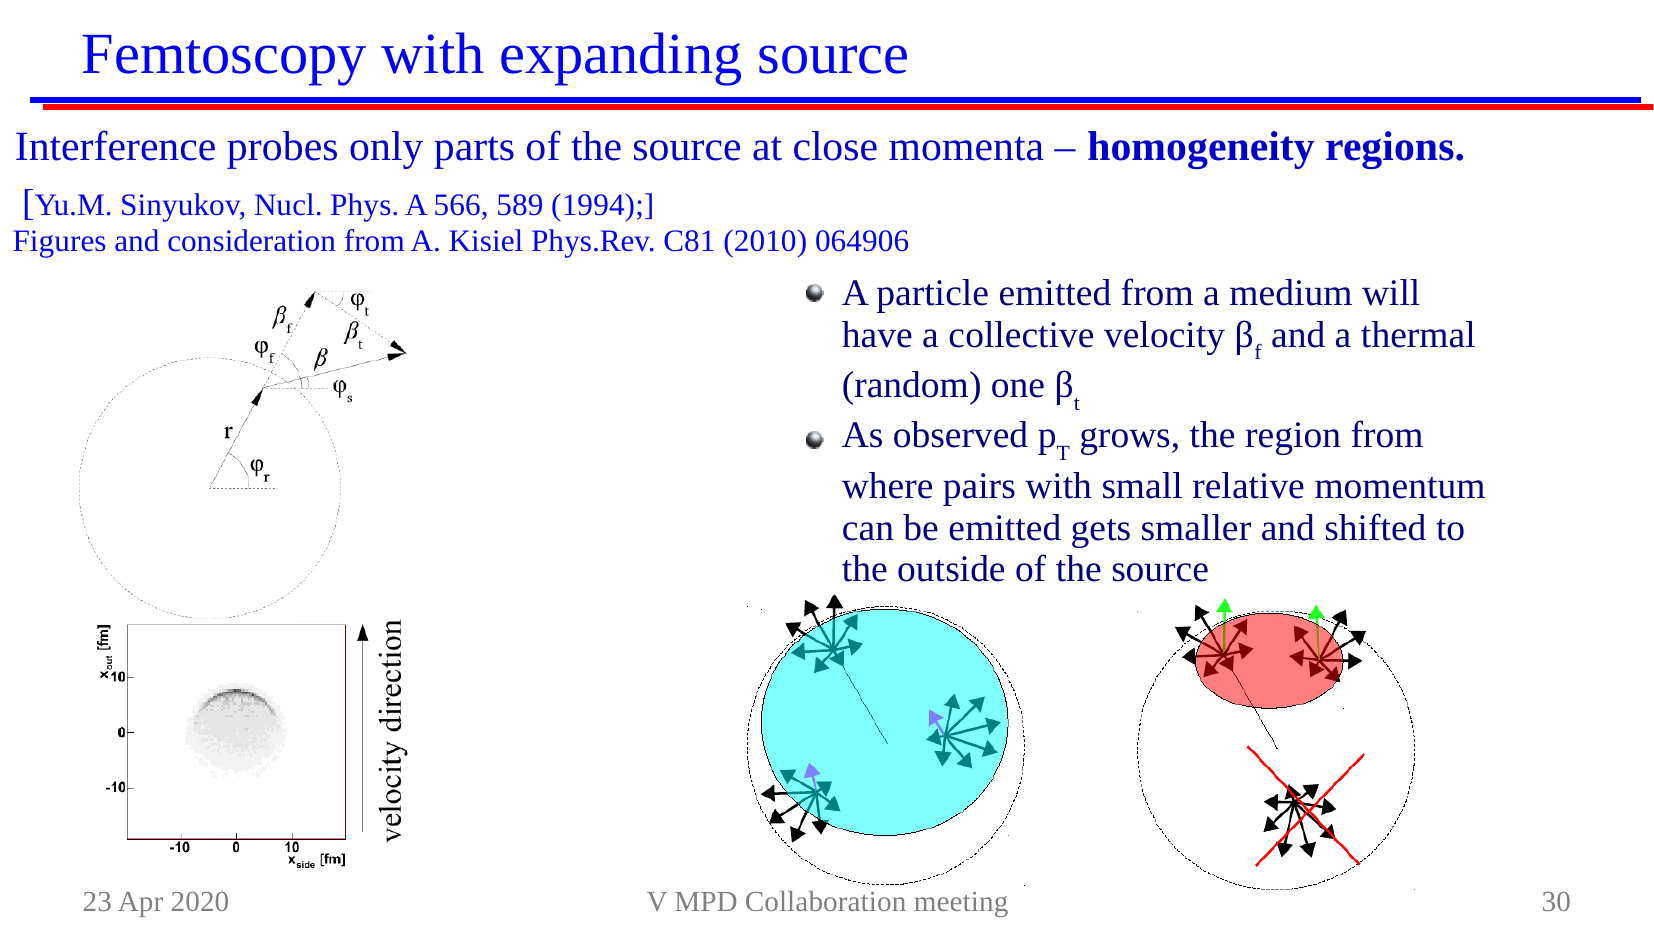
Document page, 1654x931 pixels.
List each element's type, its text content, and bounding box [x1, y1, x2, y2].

text_box A particle emitted from a medium will have a collective velocity βf and a thermal (random) one βt As observed pT grows, the region from where pairs with small relative momentum can be emitted gets smaller and shifted to the outside of the source [791, 264, 1573, 772]
text_box [Yu.M. Sinyukov, Nucl. Phys. A 566, 589 (1994);] Figures and consideration from A. Kisiel Phys.Rev. C81 (2010) 064906 [0, 174, 1640, 280]
title Femtoscopy with expanding source [81, 7, 1570, 91]
picture [64, 279, 410, 870]
text_box Interference probes only parts of the source at close momenta – homogeneity regions. [0, 115, 1641, 232]
picture [727, 565, 1437, 890]
